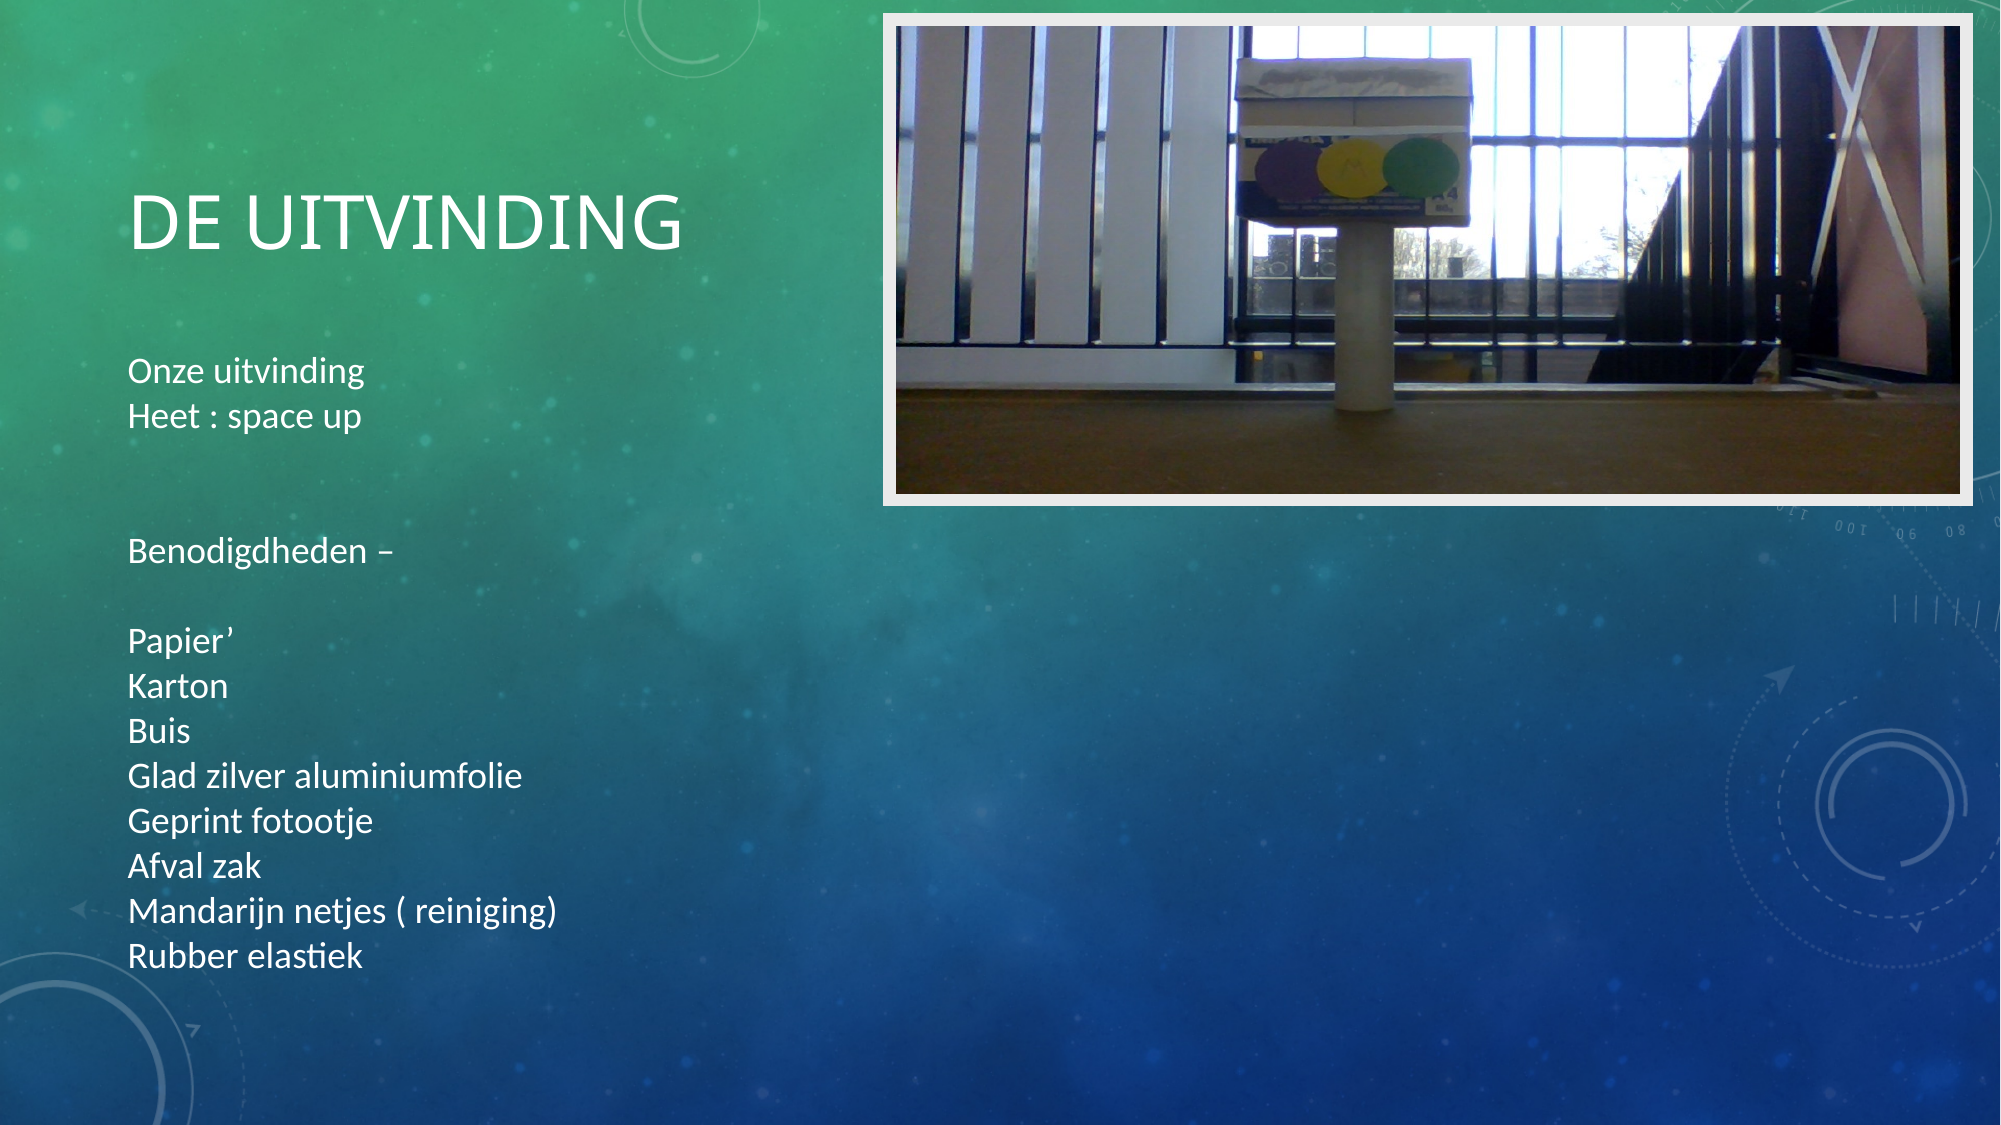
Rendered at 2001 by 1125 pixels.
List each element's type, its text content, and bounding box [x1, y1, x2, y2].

title De uitvinding [112, 99, 883, 338]
picture [895, 25, 1961, 494]
text_box Onze uitvinding Heet : space up Benodigdheden – Papier’ Karton Buis Glad zilver aluminiumfolie Geprint fotootje Afval zak Mandarijn netjes ( reiniging) Rubber elastiek [112, 338, 1856, 1125]
